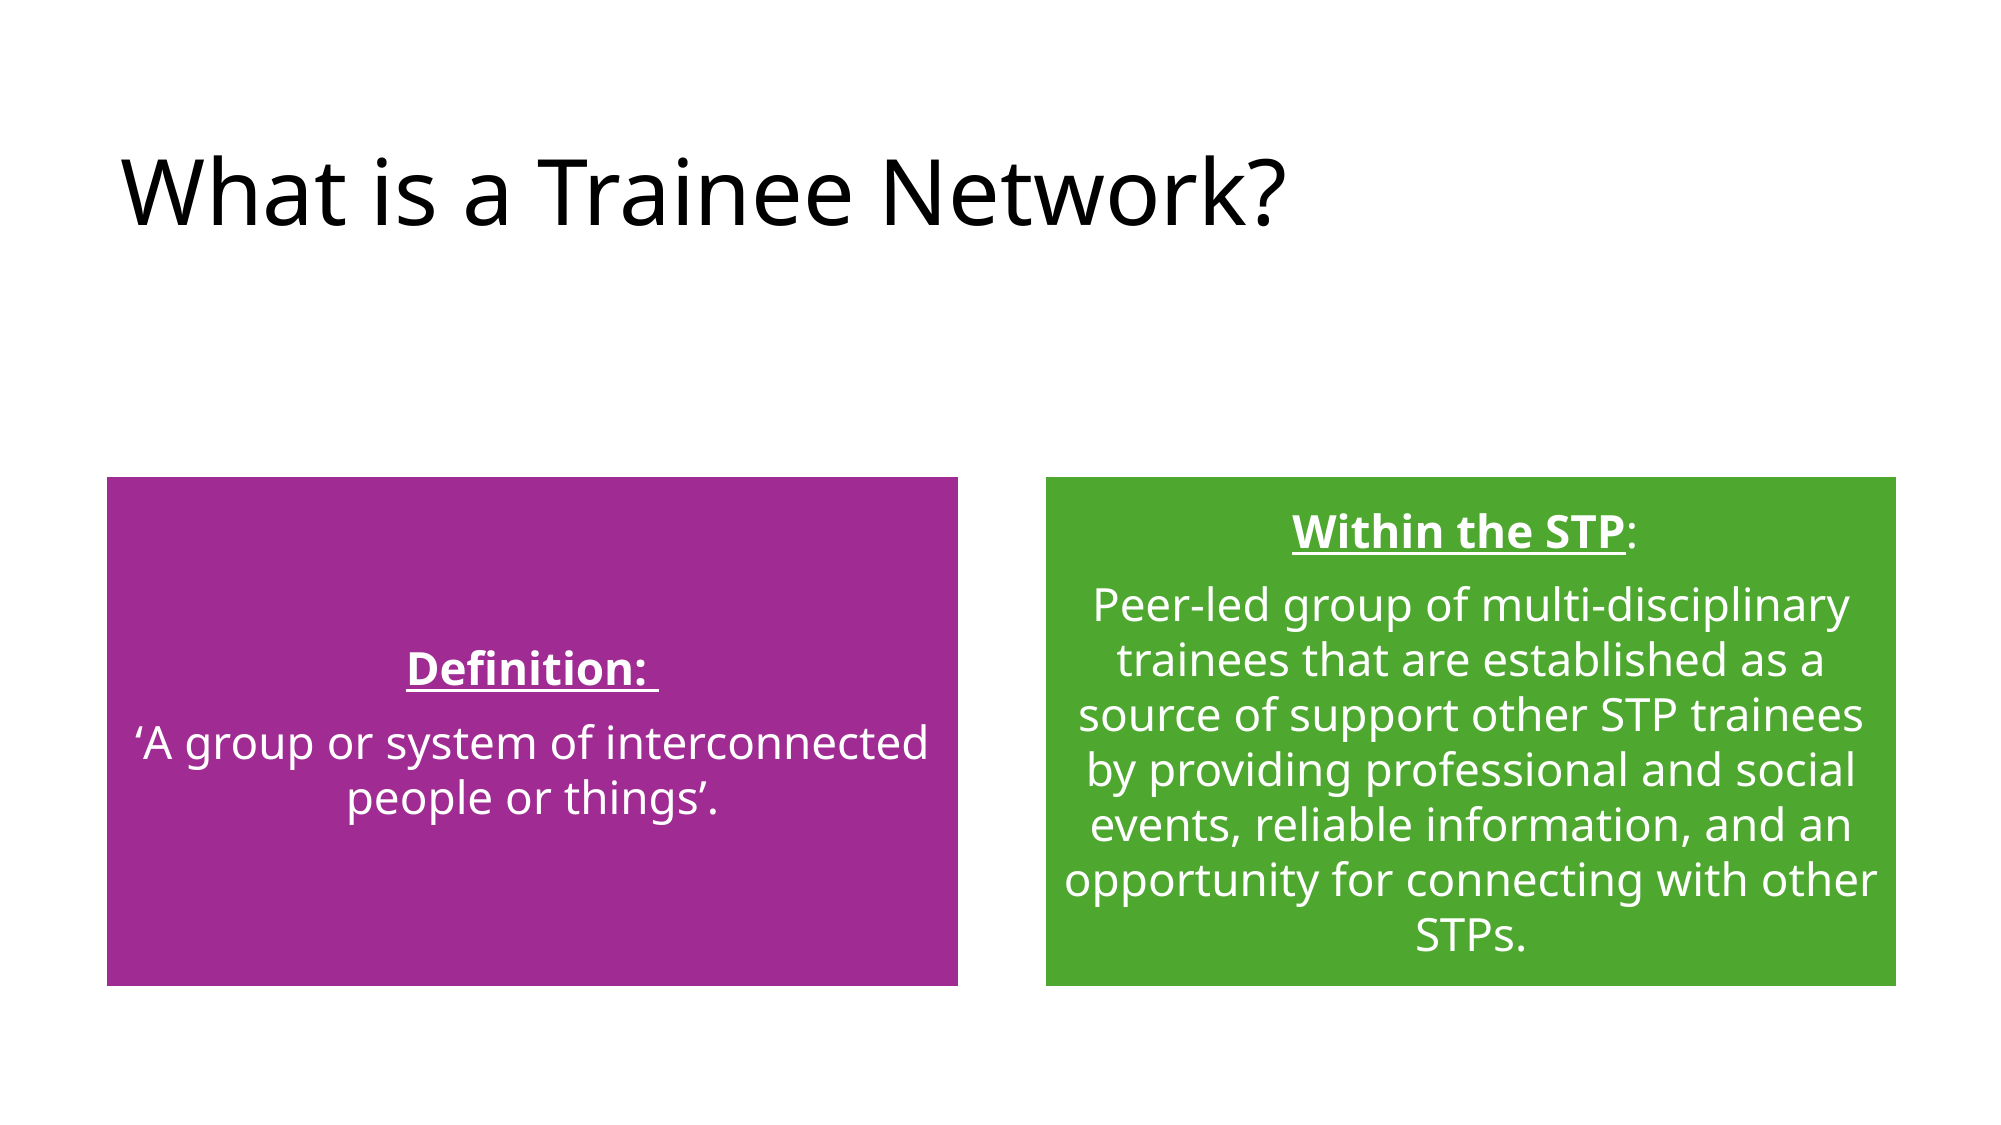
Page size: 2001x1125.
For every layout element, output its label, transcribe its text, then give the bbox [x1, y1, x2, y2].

title What is a Trainee Network? [105, 66, 1701, 326]
text_box Definition: ‘A group or system of interconnected people or things’. [105, 475, 960, 988]
text_box Within the STP: Peer-led group of multi-disciplinary trainees that are established as a source of support other STP trainees by providing professional and social events, reliable information, and an opportunity for connecting with other STPs. [1044, 475, 1899, 988]
